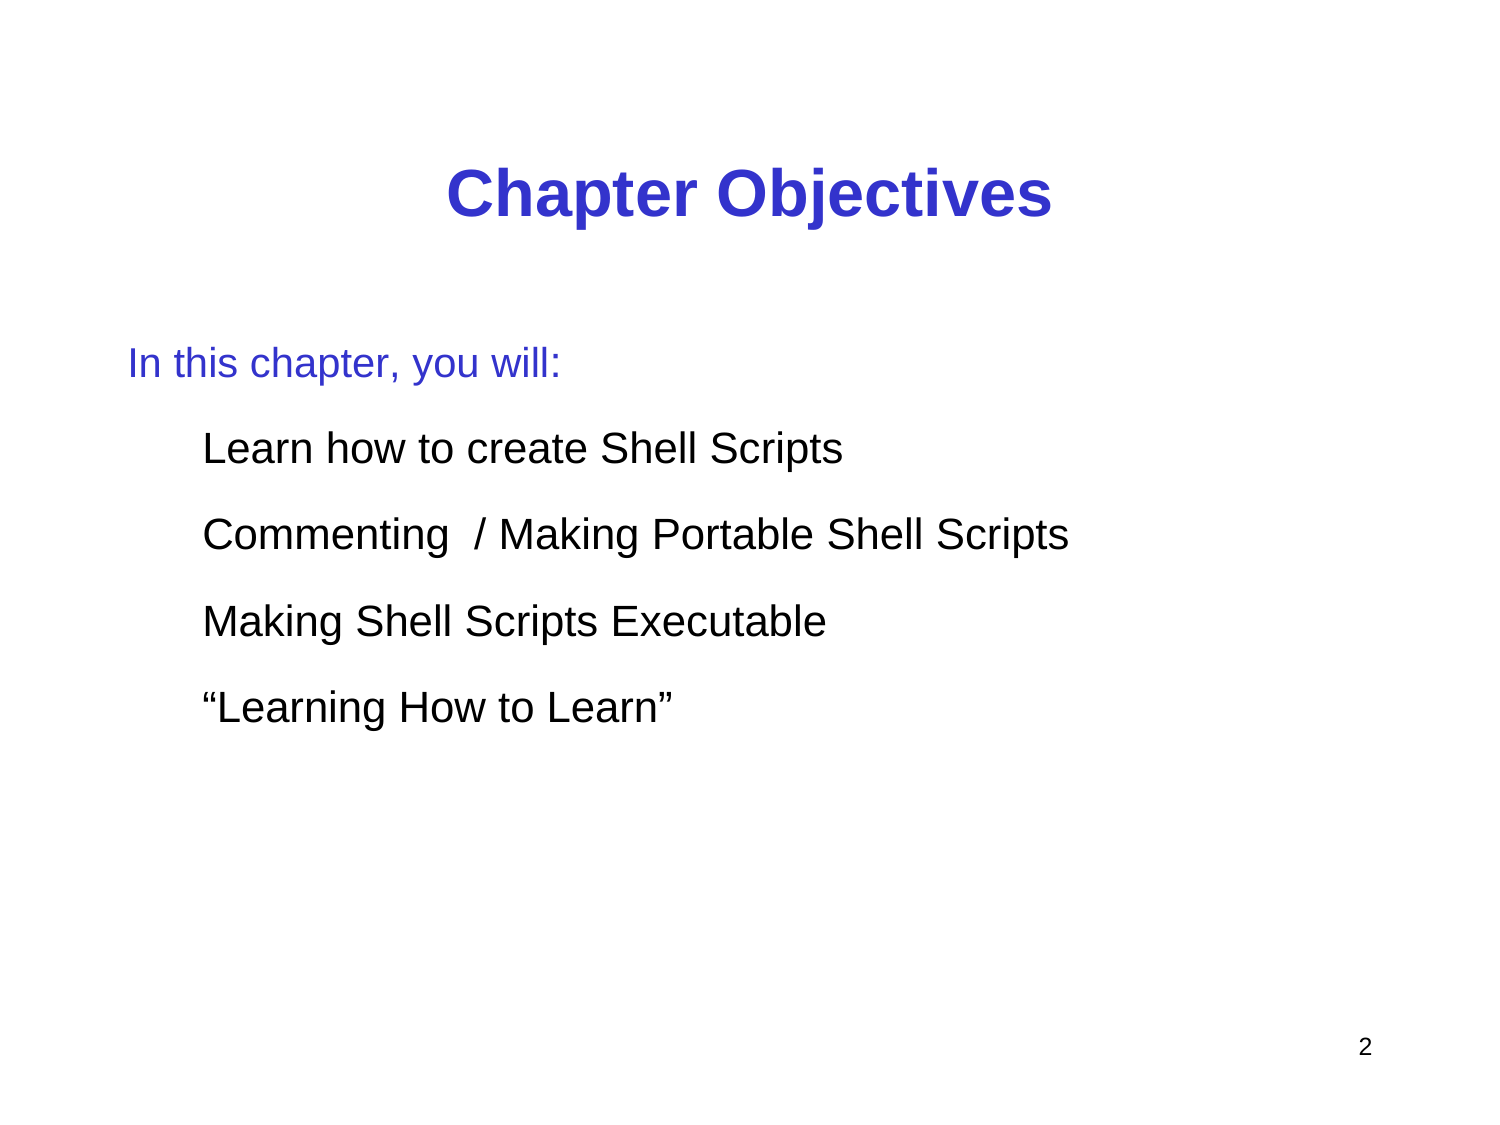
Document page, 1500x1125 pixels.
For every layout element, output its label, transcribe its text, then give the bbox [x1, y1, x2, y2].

list In this chapter, you will: Learn how to create Shell Scripts Commenting / Making Portable Shell Scripts Making Shell Scripts Executable “Learning How to Learn” [112, 324, 1388, 1001]
title Chapter Objectives [112, 99, 1388, 288]
